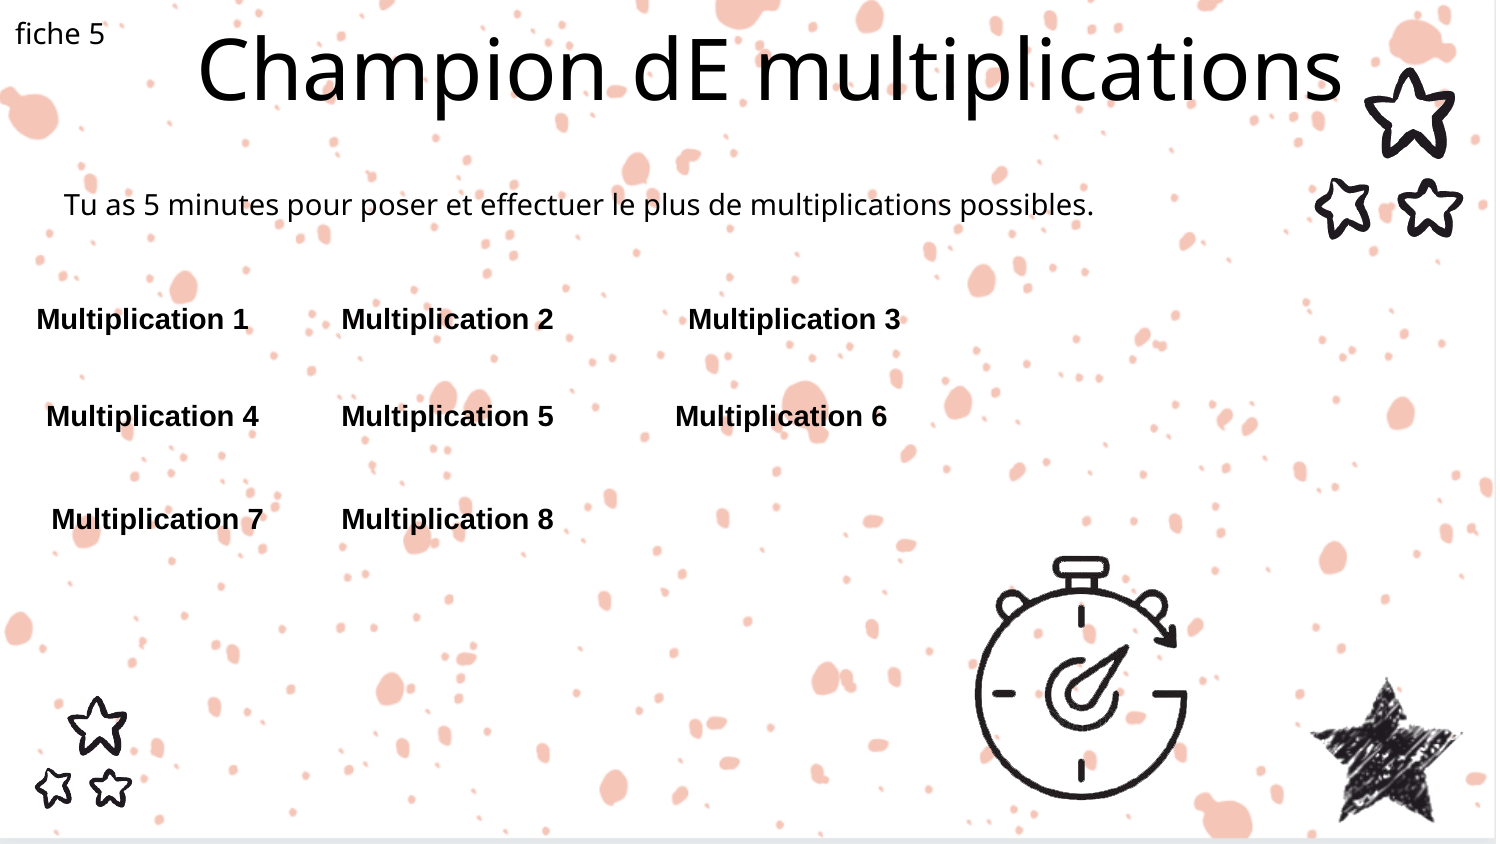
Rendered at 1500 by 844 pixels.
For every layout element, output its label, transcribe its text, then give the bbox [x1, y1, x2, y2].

text_box Multiplication 2 [326, 285, 578, 351]
text_box Multiplication 8 [326, 485, 578, 552]
text_box Multiplication 7 [36, 485, 288, 552]
text_box Multiplication 1 [21, 285, 273, 351]
text_box Multiplication 6 [660, 382, 912, 449]
text_box fiche 5 [0, 0, 181, 66]
text_box Multiplication 4 [31, 382, 283, 449]
picture [0, 0, 1496, 844]
text_box Champion dE multiplications [181, 0, 1417, 135]
text_box Tu as 5 minutes pour poser et effectuer le plus de multiplications possibles. [48, 171, 1380, 273]
text_box Multiplication 5 [326, 382, 578, 449]
text_box Multiplication 3 [673, 285, 925, 351]
